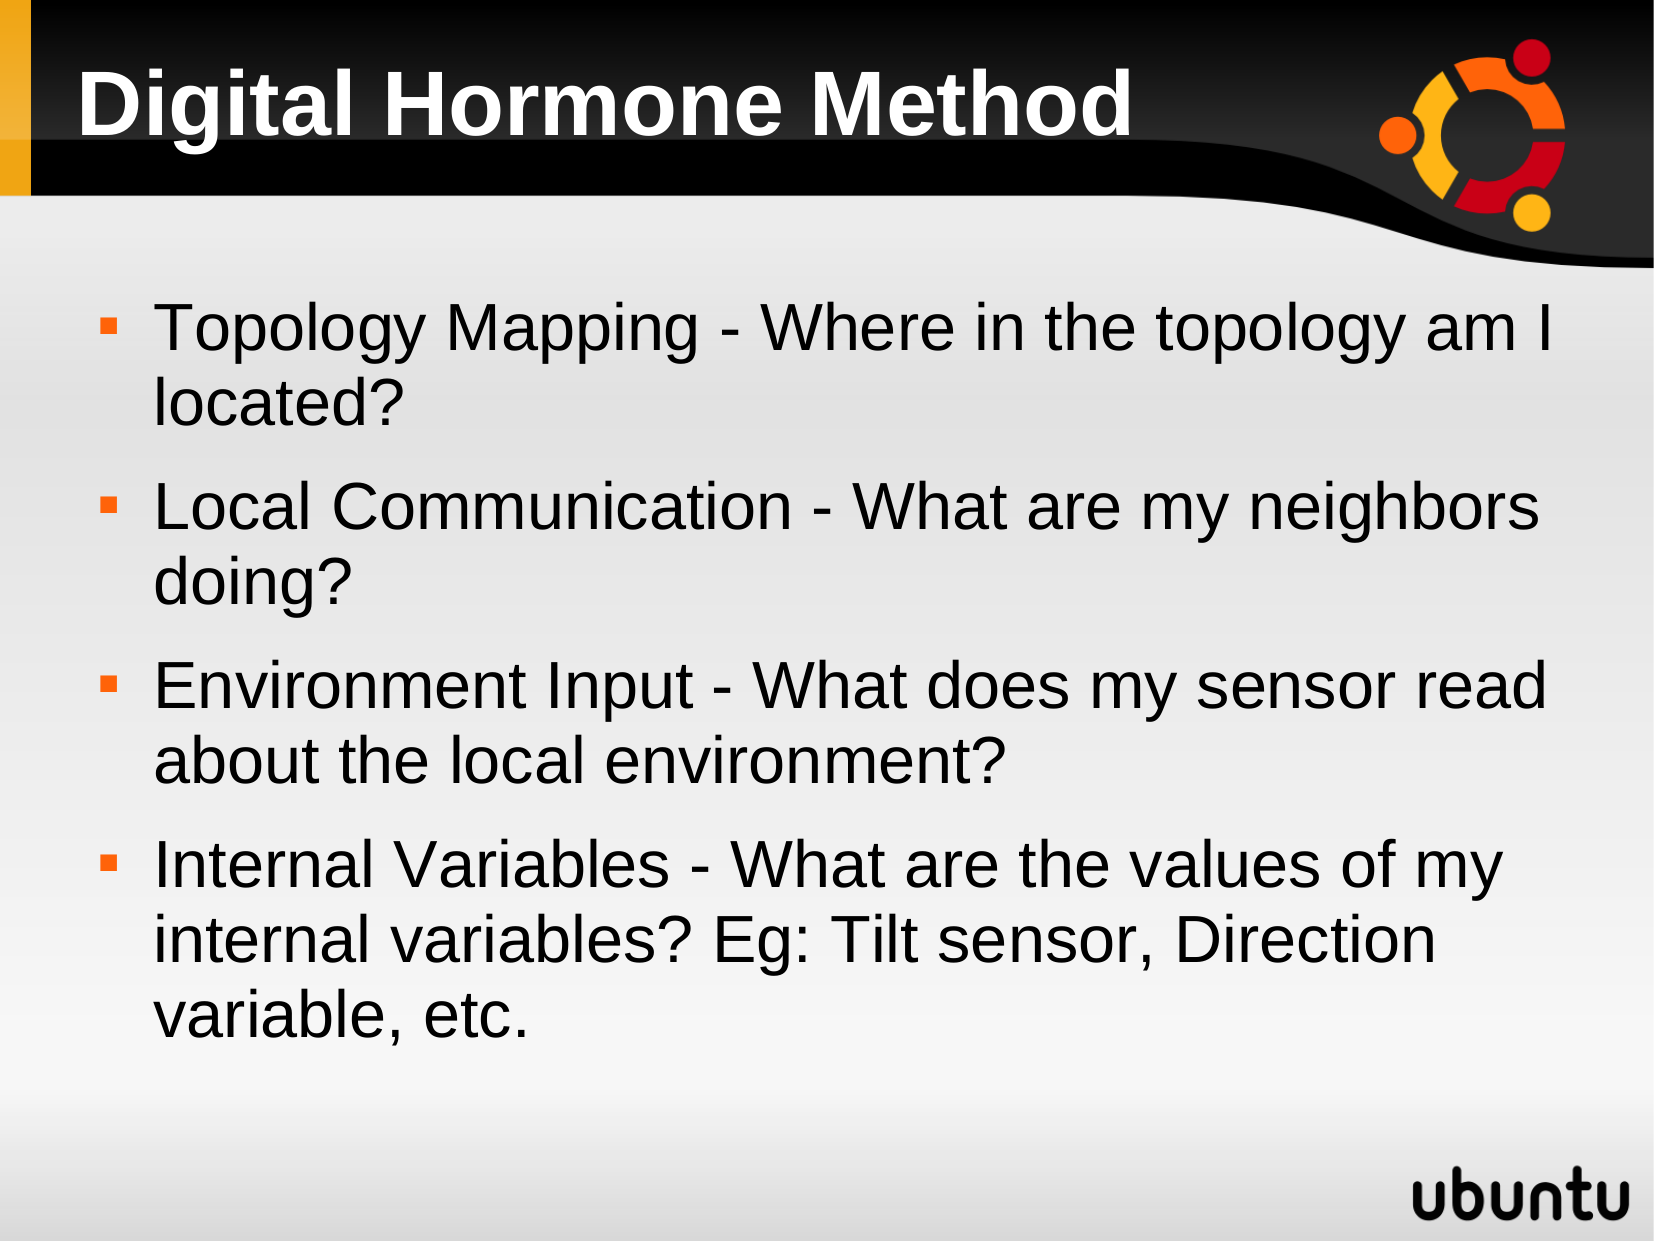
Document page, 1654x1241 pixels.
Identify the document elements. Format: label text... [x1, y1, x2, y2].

picture [0, 0, 1654, 1241]
list Topology Mapping - Where in the topology am I located? Local Communication - What are my neighbors doing? Environment Input - What does my sensor read about the local environment? Internal Variables - What are the values of my internal variables? Eg: Tilt sensor, Direction variable, etc. [82, 290, 1571, 1094]
title Digital Hormone Method [76, 7, 1565, 200]
